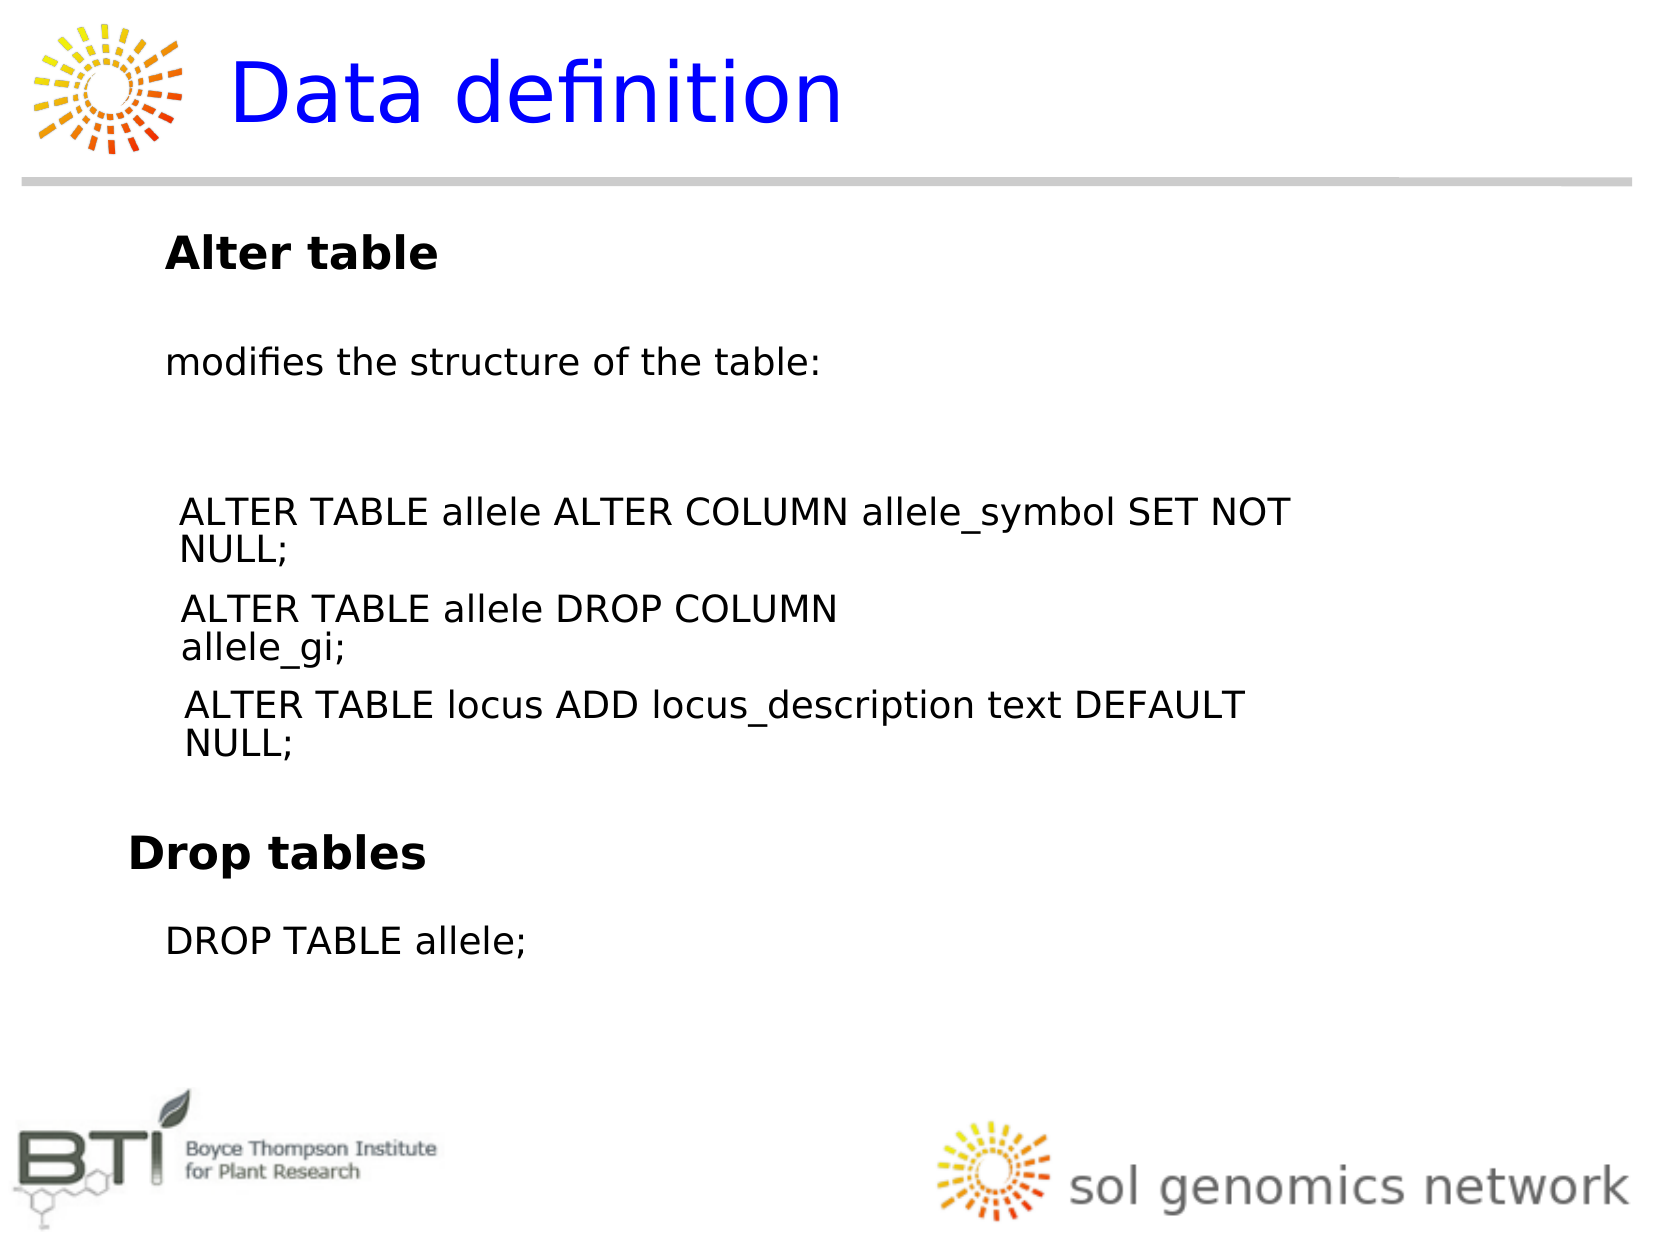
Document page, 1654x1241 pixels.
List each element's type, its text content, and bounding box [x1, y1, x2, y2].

picture [8, 1087, 451, 1234]
text_box ALTER TABLE locus ADD locus_description text DEFAULT NULL; [169, 680, 1339, 740]
picture [921, 1116, 1642, 1229]
text_box DROP TABLE allele; [150, 916, 991, 976]
text_box Data definition [228, 46, 1623, 159]
text_box ALTER TABLE allele ALTER COLUMN allele_symbol SET NOT NULL; [164, 487, 1426, 546]
picture [32, 22, 184, 156]
text_box Alter table [150, 225, 1276, 294]
text_box Drop tables [112, 825, 1238, 894]
text_box modifies the structure of the table: [150, 337, 1201, 396]
text_box ALTER TABLE allele DROP COLUMN allele_gi; [165, 585, 1007, 644]
